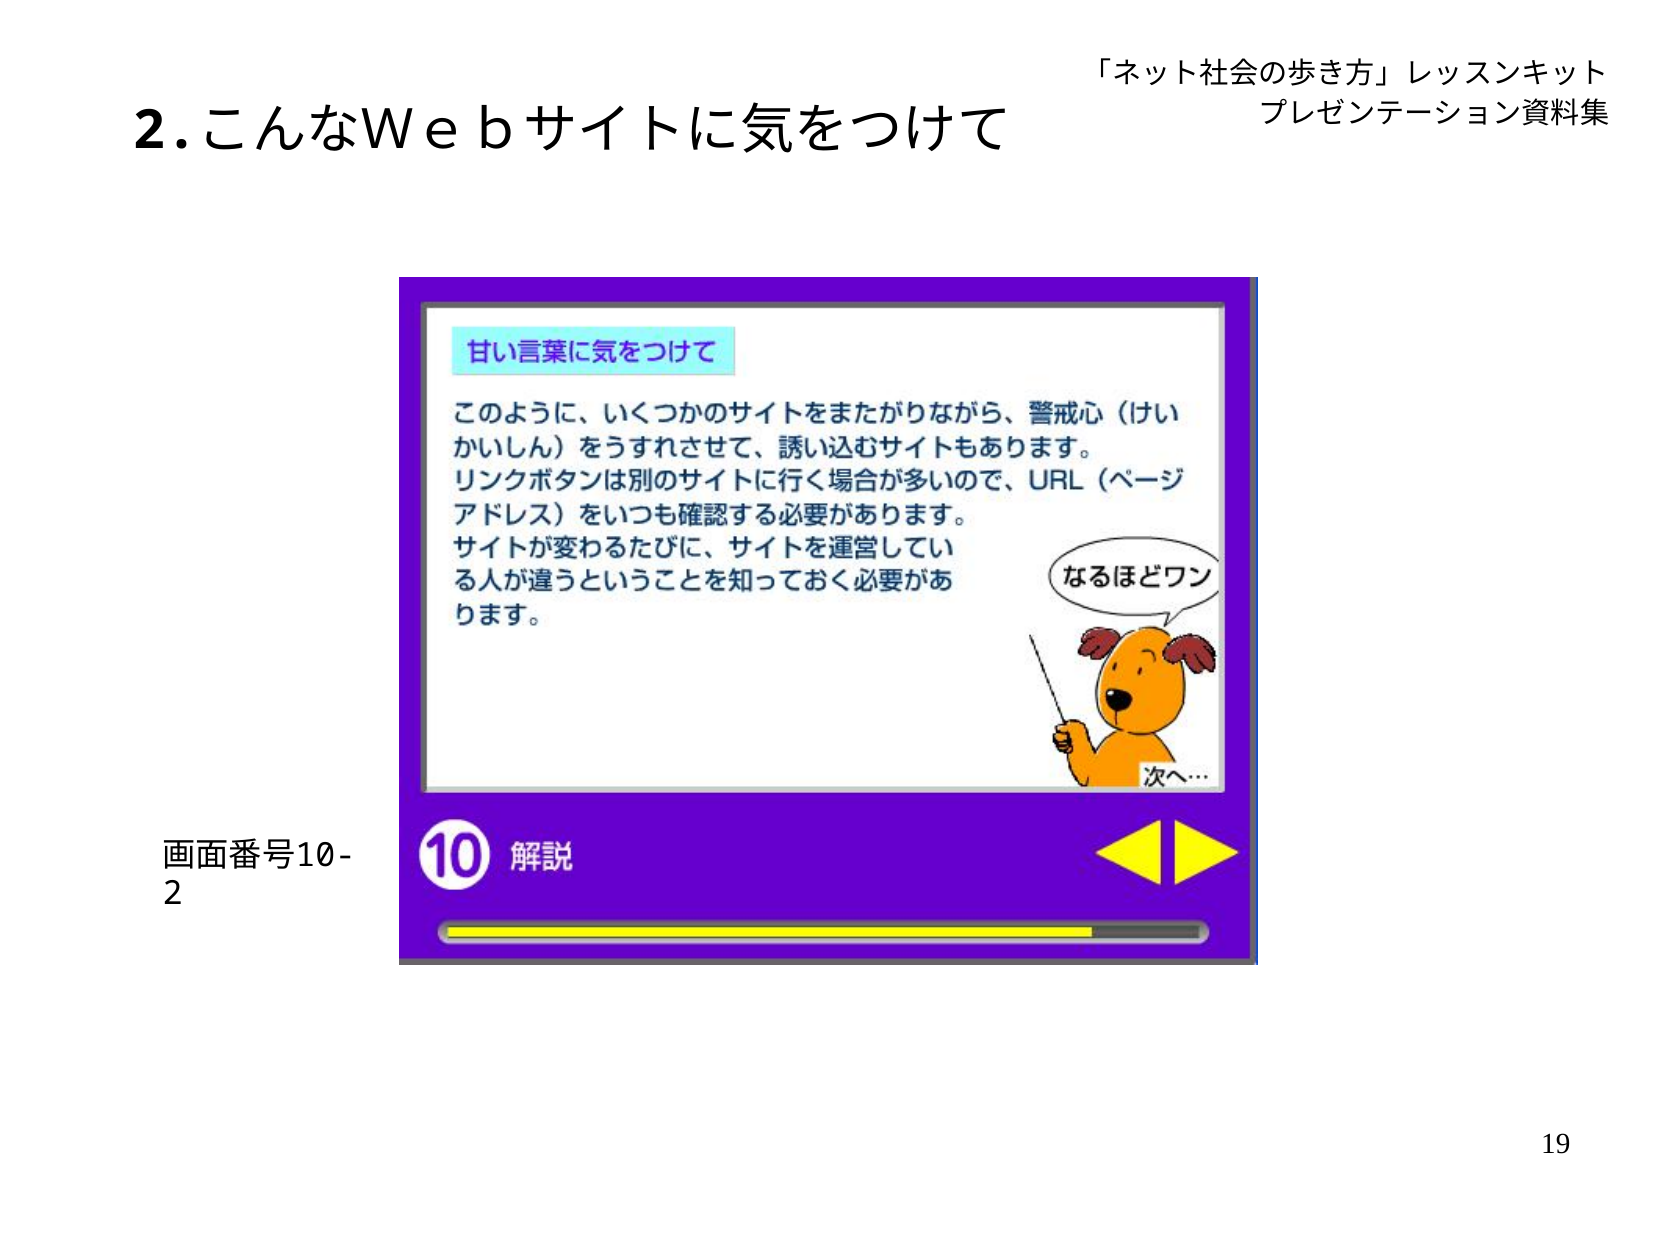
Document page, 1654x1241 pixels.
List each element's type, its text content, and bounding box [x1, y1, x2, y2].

text_box 2.こんなＷｅｂサイトに気をつけて [118, 88, 1093, 169]
text_box 画面番号10-2 [147, 826, 384, 920]
picture [399, 277, 1258, 965]
text_box 「ネット社会の歩き方」レッスンキット プレゼンテーション資料集 [1062, 44, 1625, 139]
